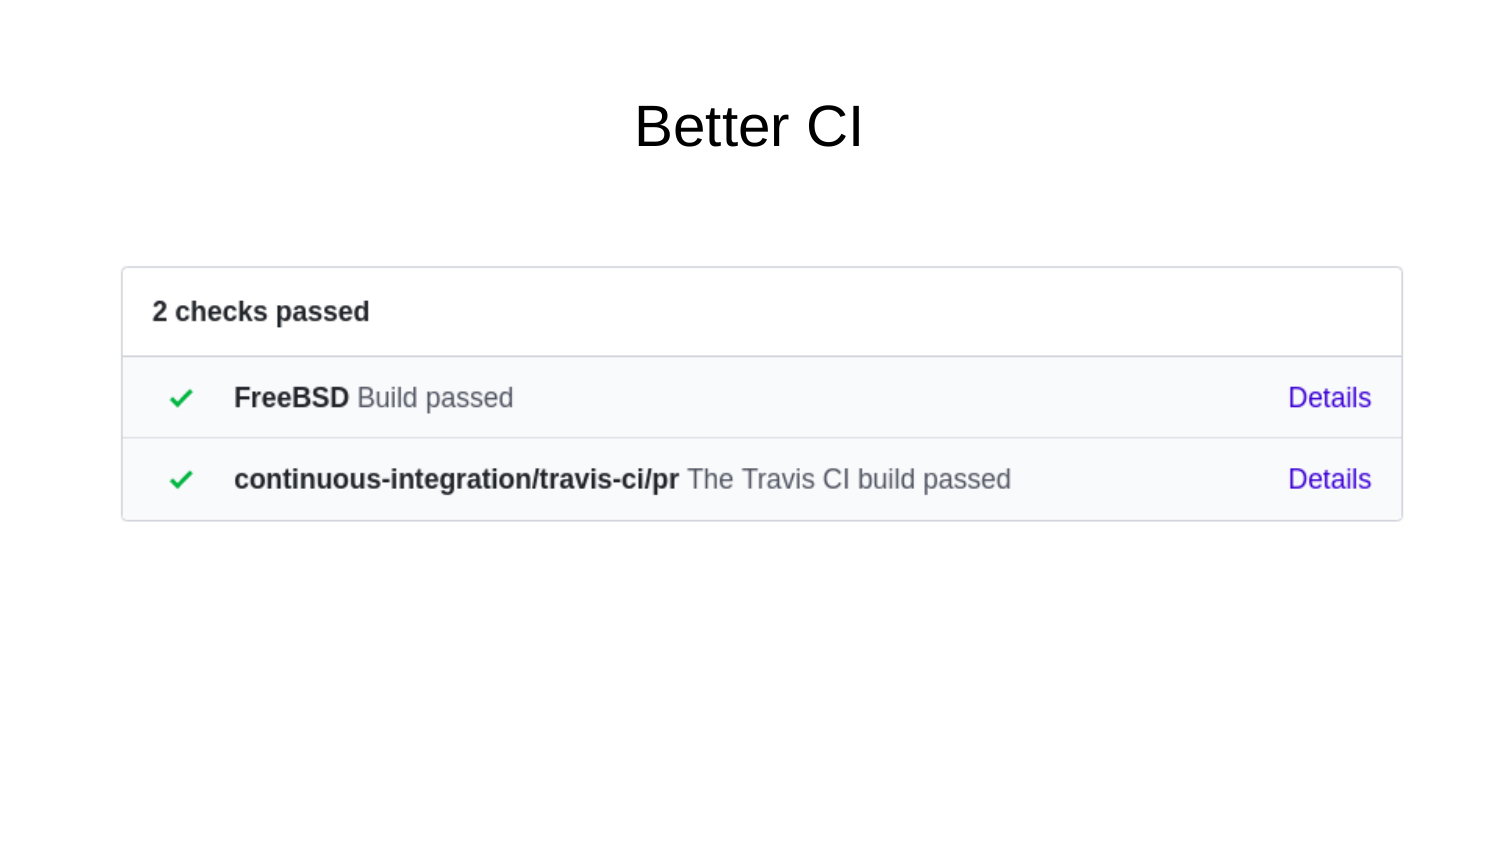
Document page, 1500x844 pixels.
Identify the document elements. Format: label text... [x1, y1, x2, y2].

picture [87, 254, 1422, 550]
title Better CI [51, 72, 1449, 167]
